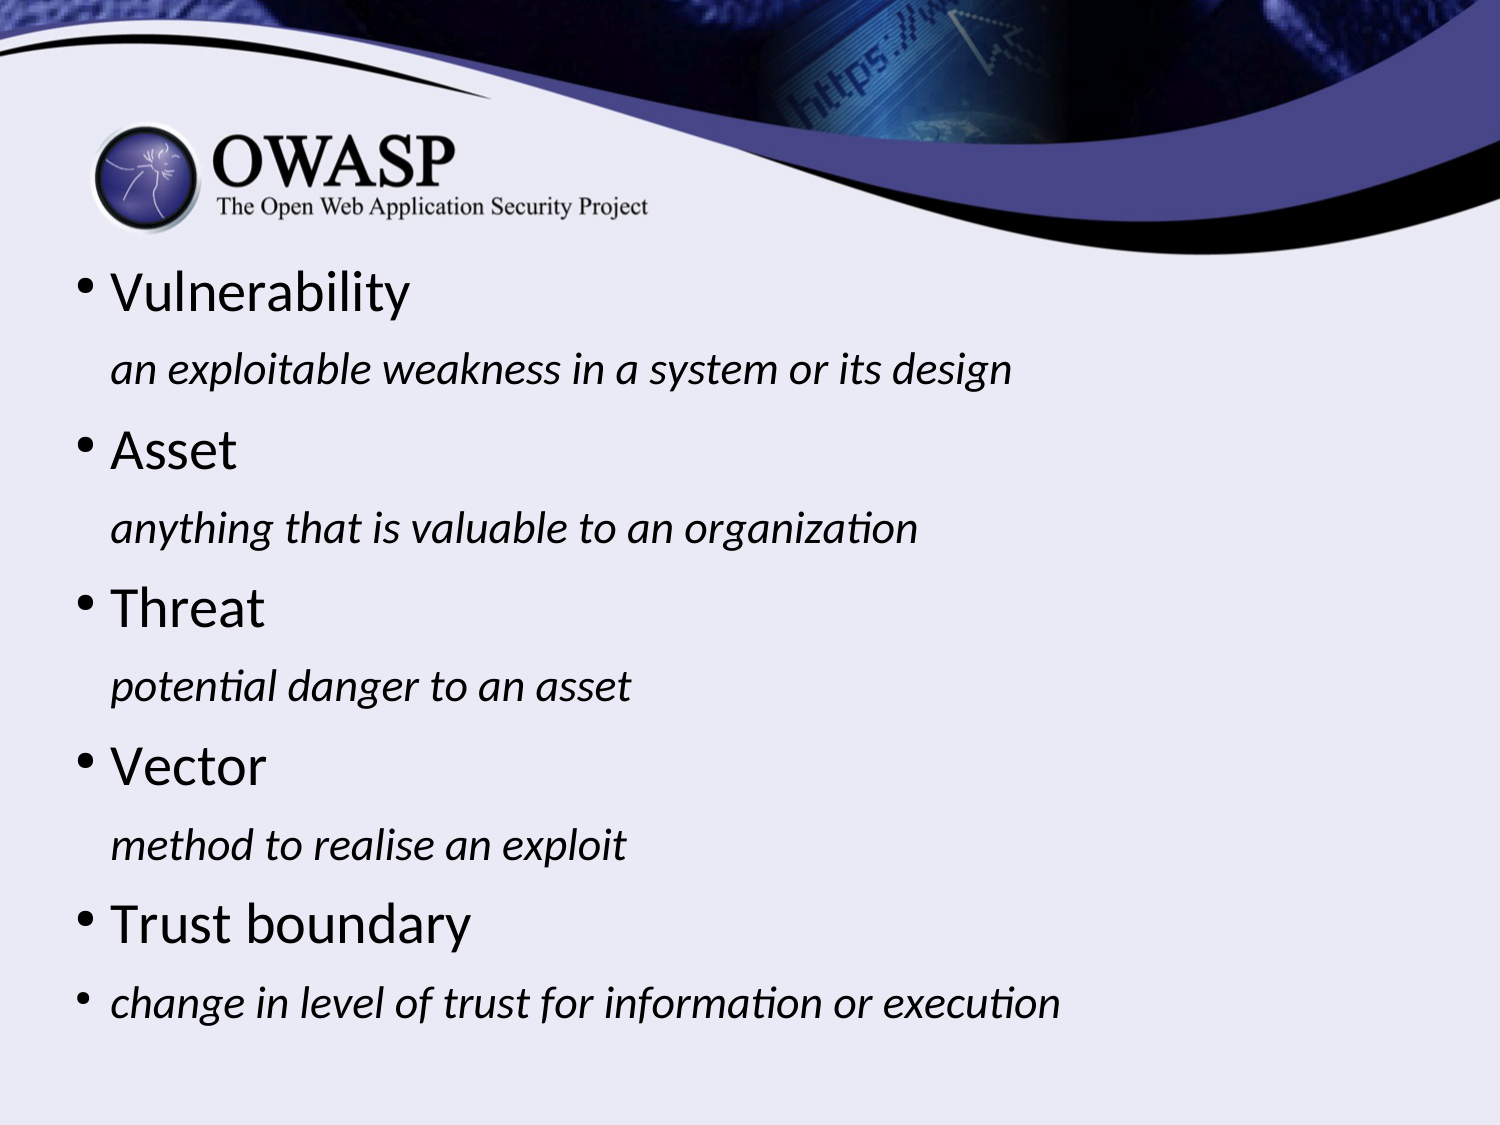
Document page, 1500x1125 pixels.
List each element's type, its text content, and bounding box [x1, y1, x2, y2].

subtitle Vulnerability an exploitable weakness in a system or its design Asset anything that is valuable to an organization Threat potential danger to an asset Vector method to realise an exploit Trust boundary change in level of trust for information or execution [75, 252, 1426, 1028]
picture [0, 0, 1500, 1125]
